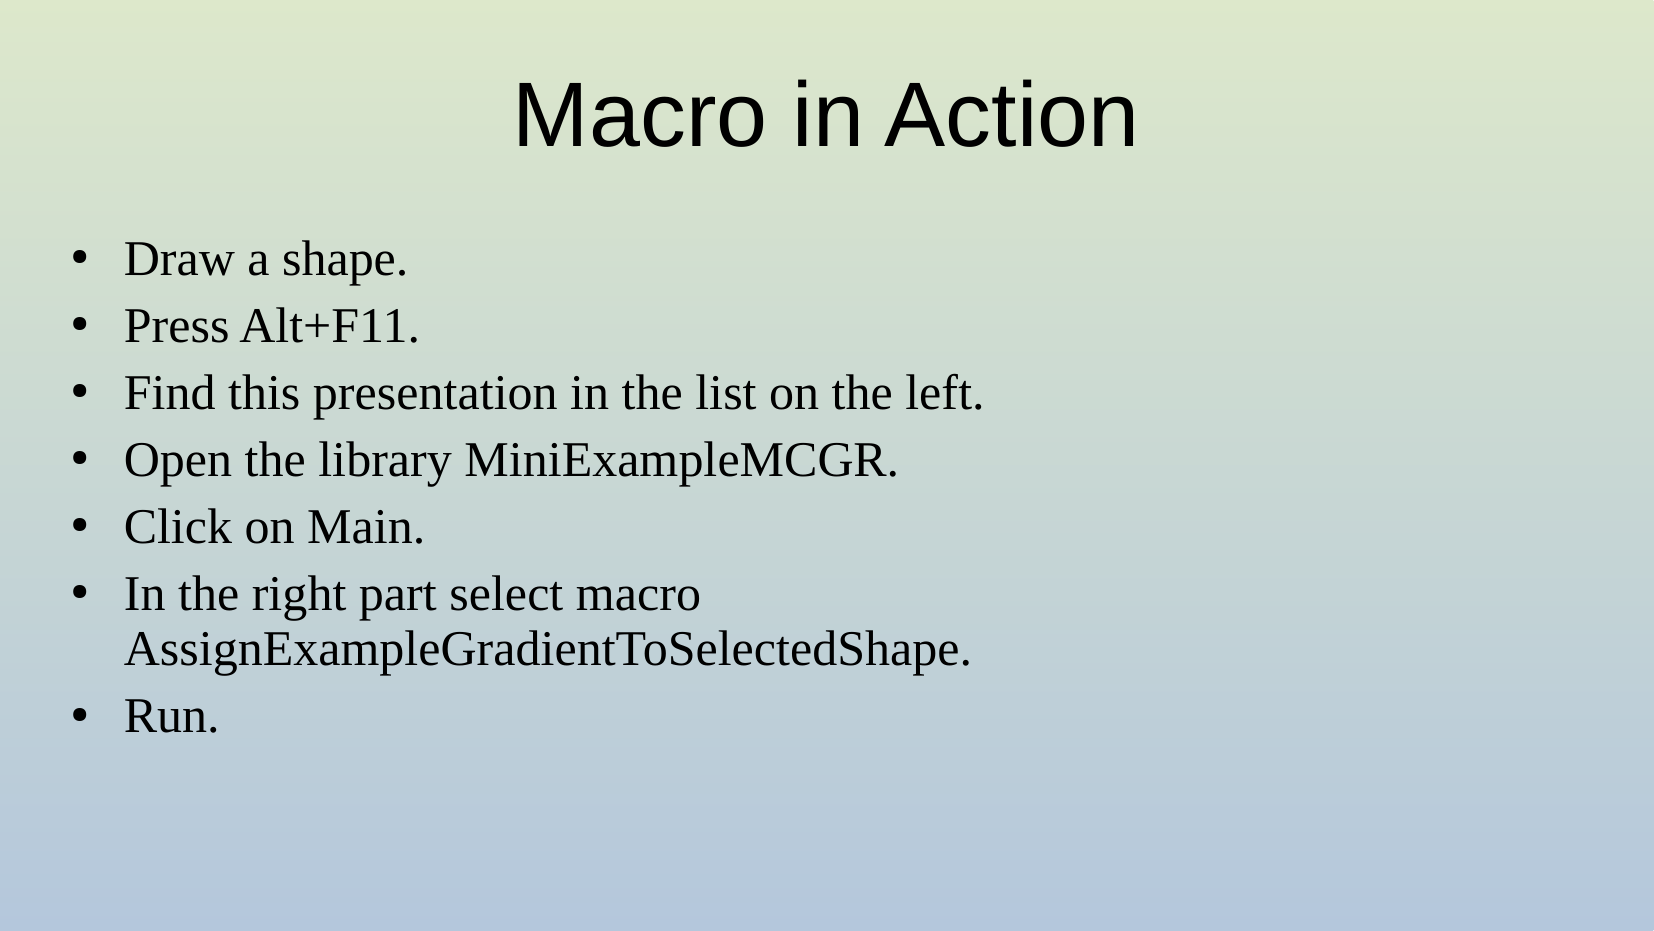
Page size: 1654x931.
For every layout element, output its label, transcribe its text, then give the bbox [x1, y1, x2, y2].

title Macro in Action [82, 37, 1571, 193]
list Draw a shape. Press Alt+F11. Find this presentation in the list on the left. Open the library MiniExampleMCGR. Click on Main. In the right part select macro AssignExampleGradientToSelectedShape. Run. [53, 230, 988, 776]
